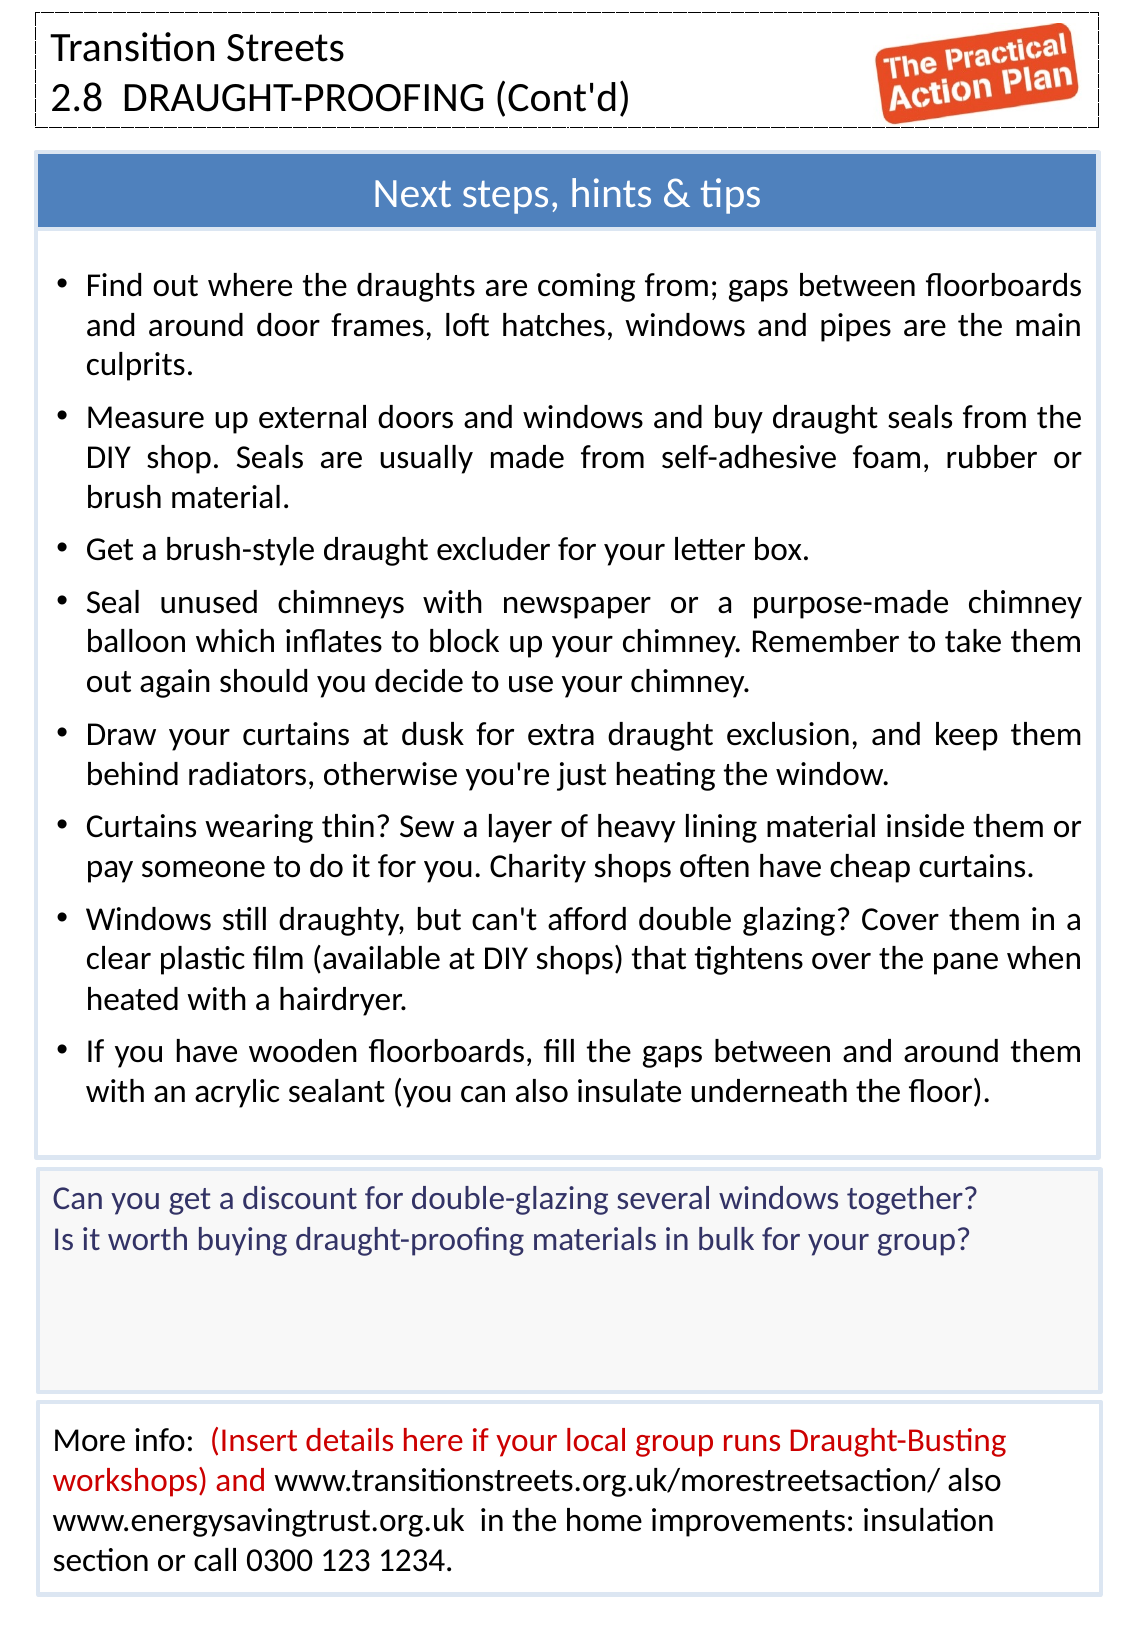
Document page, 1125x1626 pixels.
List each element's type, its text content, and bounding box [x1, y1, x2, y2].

text_box Next steps, hints & tips [35, 152, 1099, 230]
text_box Transition Streets 2.8 DRAUGHT-PROOFING (Cont'd) [35, 12, 1099, 128]
text_box Find out where the draughts are coming from; gaps between floorboards and around door frames, loft hatches, windows and pipes are the main culprits. Measure up external doors and windows and buy draught seals from the DIY shop. Seals are usually made from self-adhesive foam, rubber or brush material. Get a brush-style draught excluder for your letter box. Seal unused chimneys with newspaper or a purpose-made chimney balloon which inflates to block up your chimney. Remember to take them out again should you decide to use your chimney. Draw your curtains at dusk for extra draught exclusion, and keep them behind radiators, otherwise you're just heating the window. Curtains wearing thin? Sew a layer of heavy lining material inside them or pay someone to do it for you. Charity shops often have cheap curtains. Windows still draughty, but can't afford double glazing? Cover them in a clear plastic film (available at DIY shops) that tightens over the pane when heated with a hairdryer. If you have wooden floorboards, fill the gaps between and around them with an acrylic sealant (you can also insulate underneath the floor). [35, 230, 1099, 1158]
text_box Can you get a discount for double-glazing several windows together? Is it worth buying draught-proofing materials in bulk for your group? [37, 1169, 1101, 1393]
text_box More info: (Insert details here if your local group runs Draught-Busting workshops) and www.transitionstreets.org.uk/morestreetsaction/ also www.energysavingtrust.org.uk in the home improvements: insulation section or call 0300 123 1234. [38, 1401, 1101, 1595]
